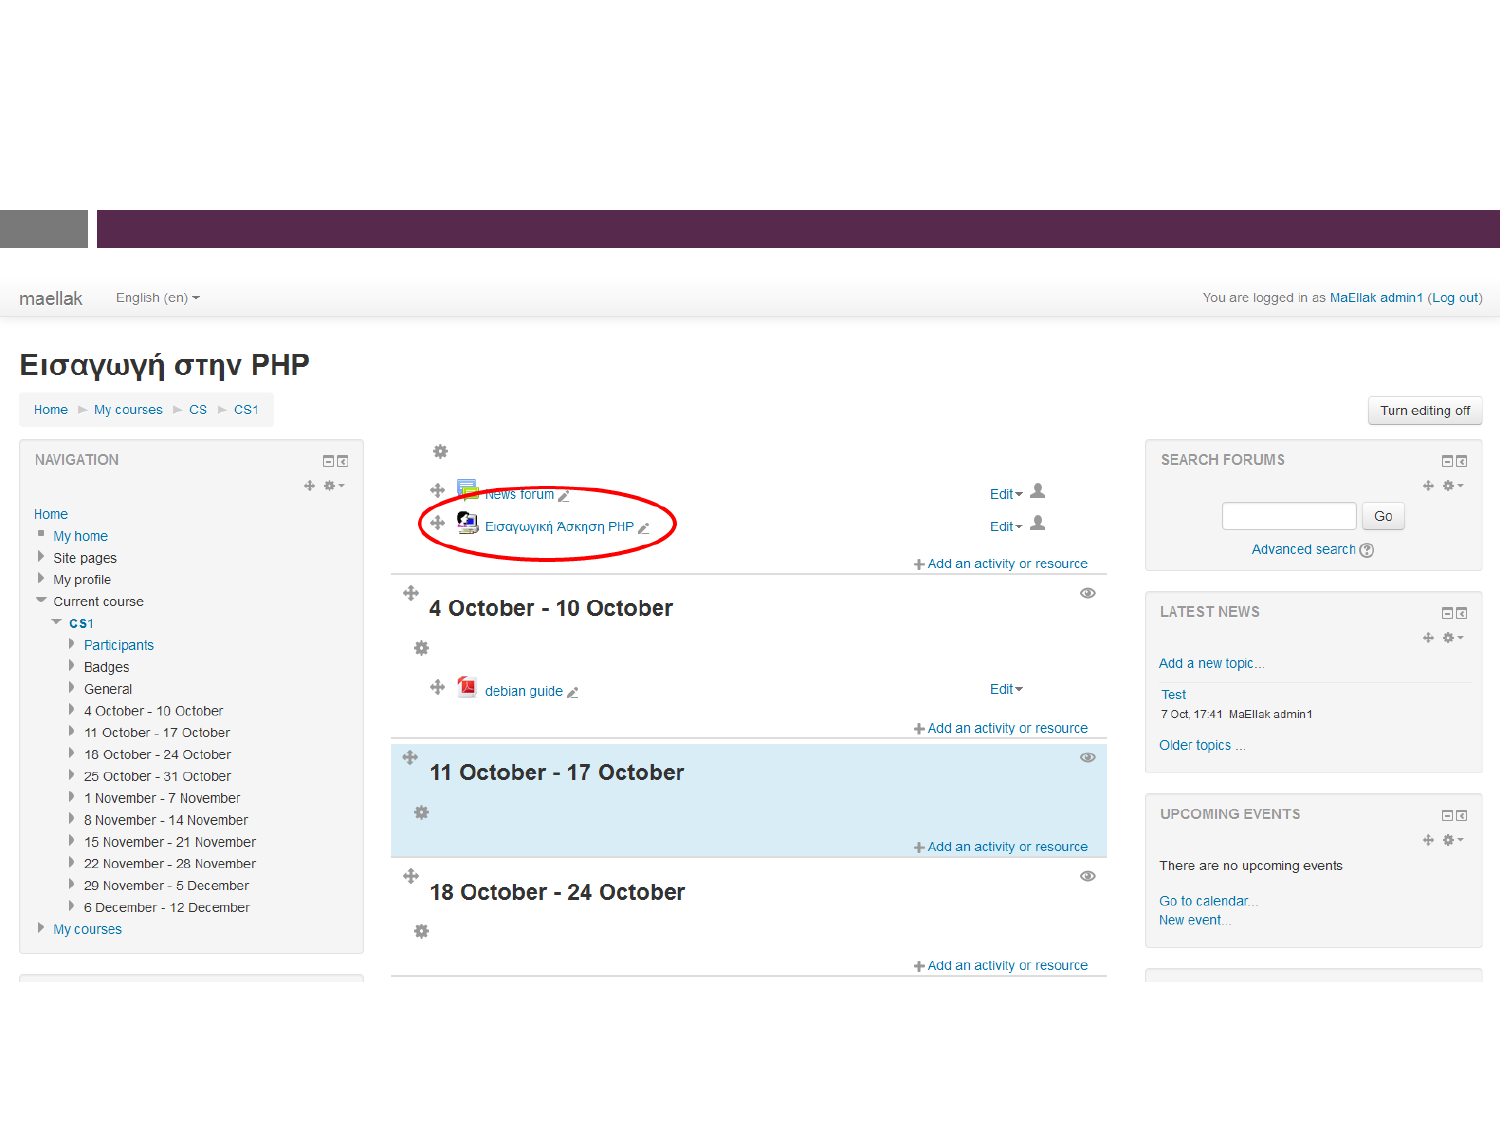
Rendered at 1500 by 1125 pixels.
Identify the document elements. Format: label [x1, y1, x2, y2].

picture [0, 278, 1500, 982]
